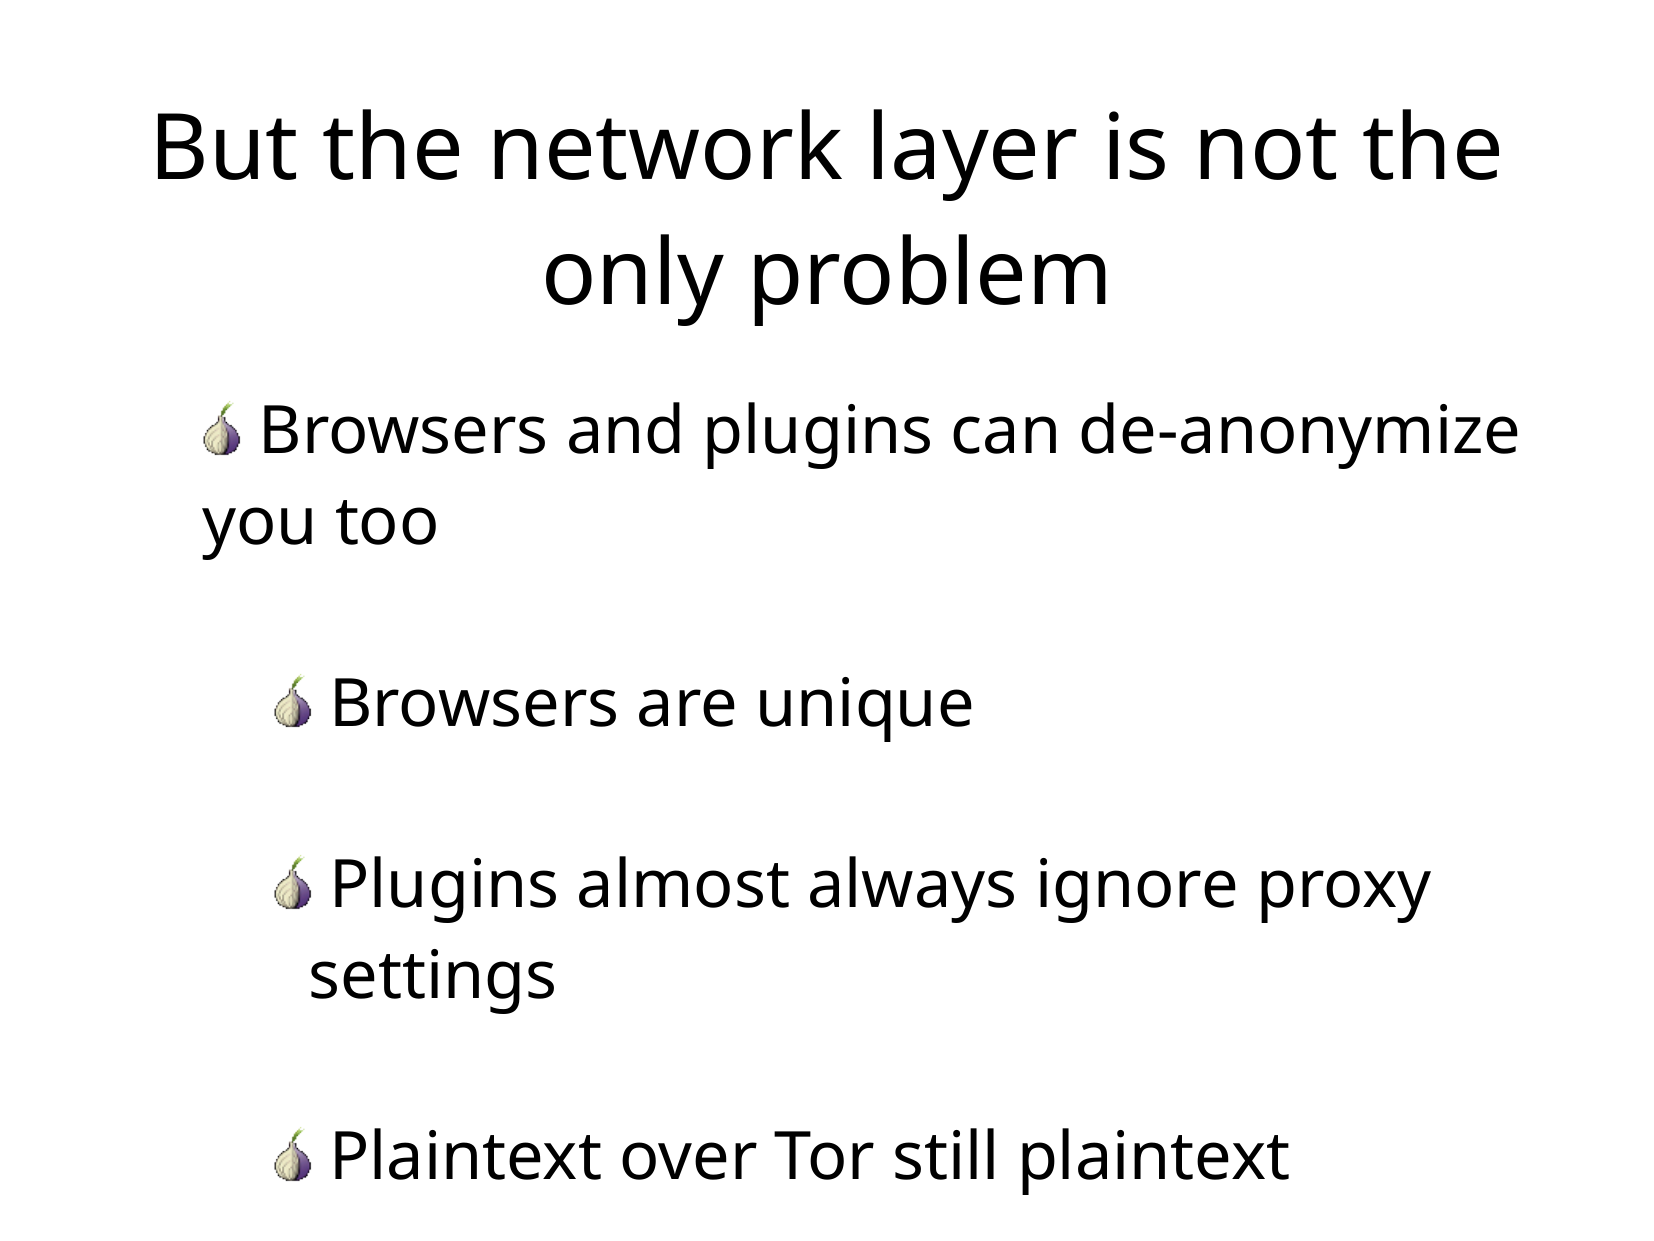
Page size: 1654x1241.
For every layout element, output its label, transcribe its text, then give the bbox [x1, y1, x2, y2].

title But the network layer is not the only problem [121, 86, 1534, 327]
text_box Browsers and plugins can de-anonymize you too Browsers are unique Plugins almost always ignore proxy settings Plaintext over Tor still plaintext [187, 375, 1576, 1143]
picture [273, 1143, 313, 1183]
